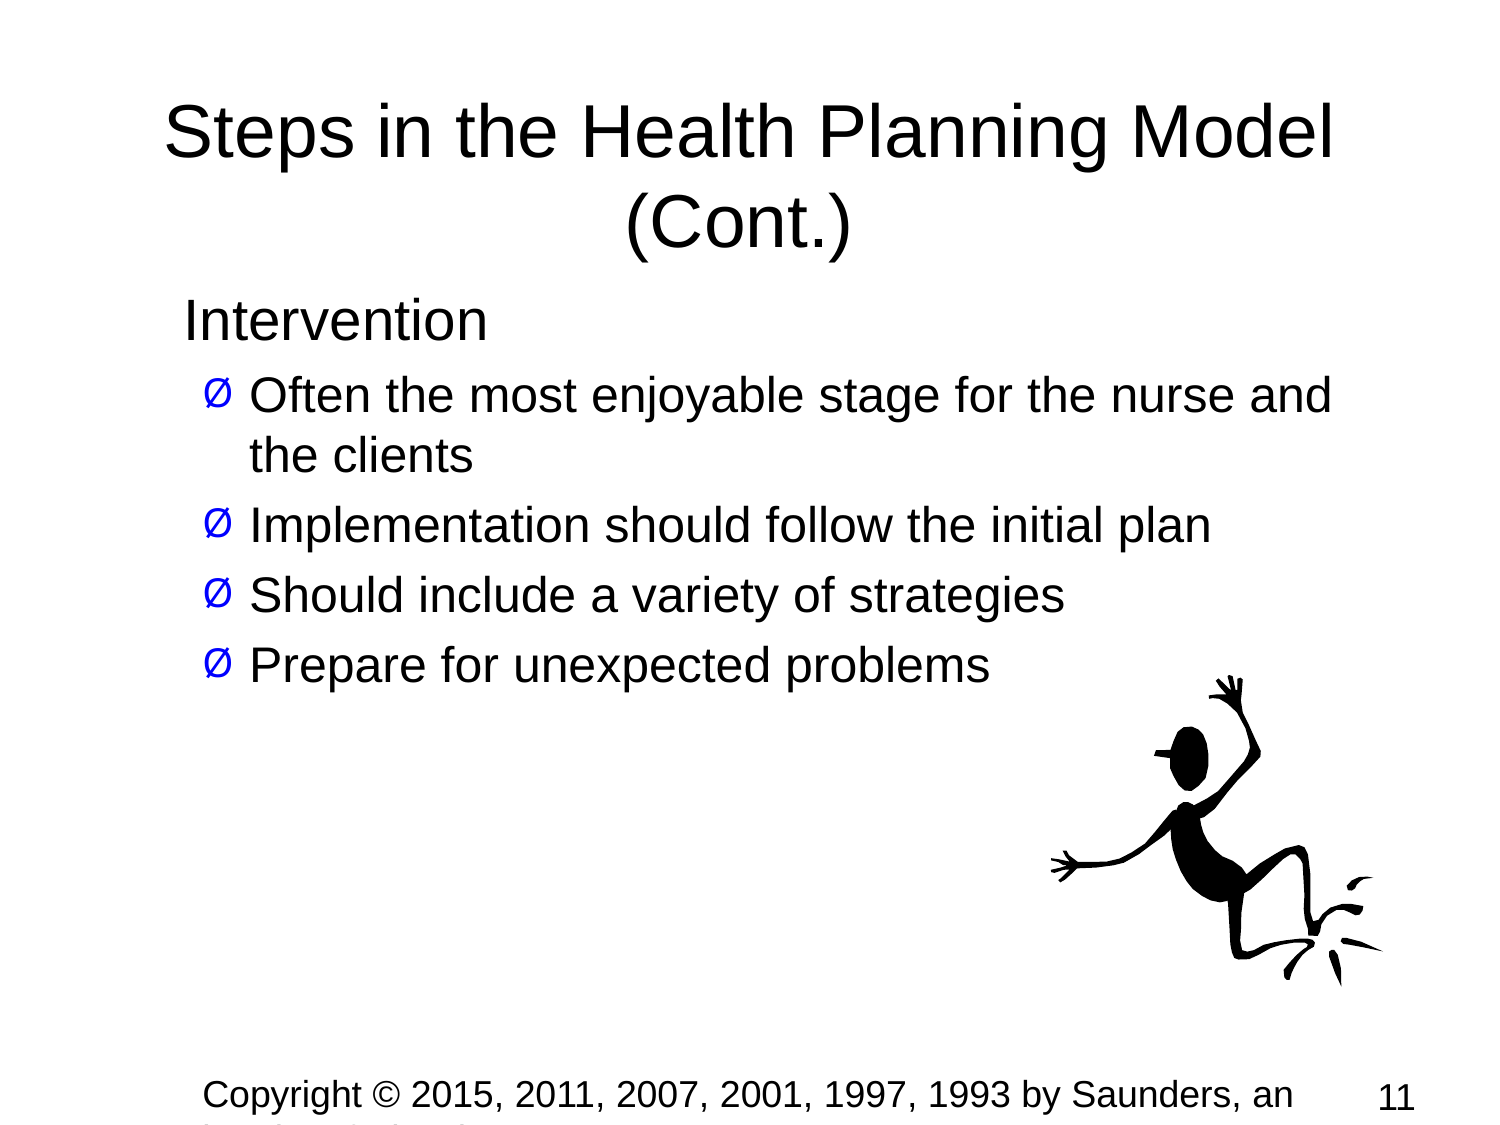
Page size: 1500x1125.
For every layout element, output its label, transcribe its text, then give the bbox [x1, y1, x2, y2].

list Intervention Often the most enjoyable stage for the nurse and the clients Implementation should follow the initial plan Should include a variety of strategies Prepare for unexpected problems [112, 275, 1388, 1050]
picture [1050, 675, 1384, 987]
footer Copyright © 2015, 2011, 2007, 2001, 1997, 1993 by Saunders, an imprint of Elsevier Inc. [187, 1062, 1313, 1125]
title Steps in the Health Planning Model (Cont.) [112, 75, 1388, 250]
slide_number <number> [1362, 1065, 1463, 1125]
